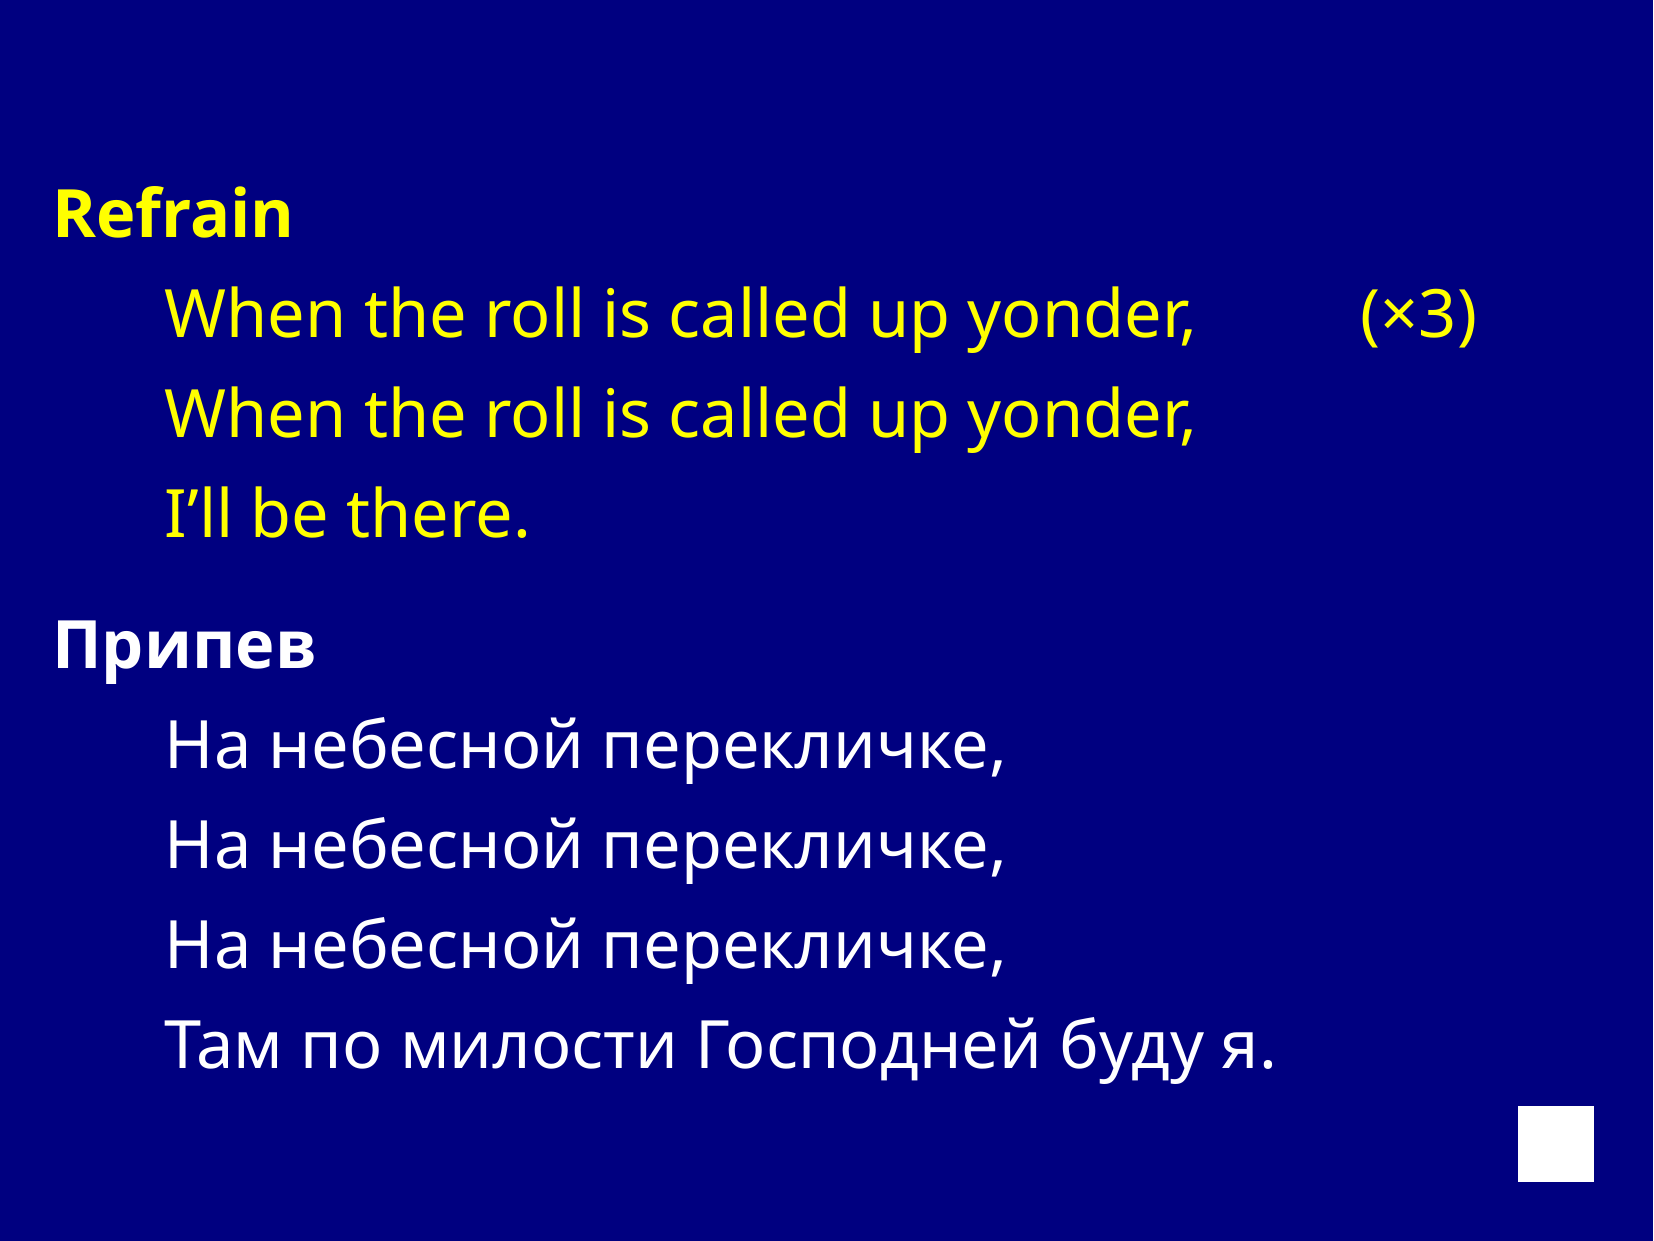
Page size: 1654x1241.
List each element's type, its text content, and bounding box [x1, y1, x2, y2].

text_box [1518, 1106, 1594, 1182]
text_box Refrain When the roll is called up yonder, (×3) When the roll is called up yonder, I’ll be there. [37, 150, 1651, 638]
text_box Припев На небесной перекличке, На небесной перекличке, На небесной перекличке, Там по милости Господней буду я. [37, 581, 1538, 1163]
